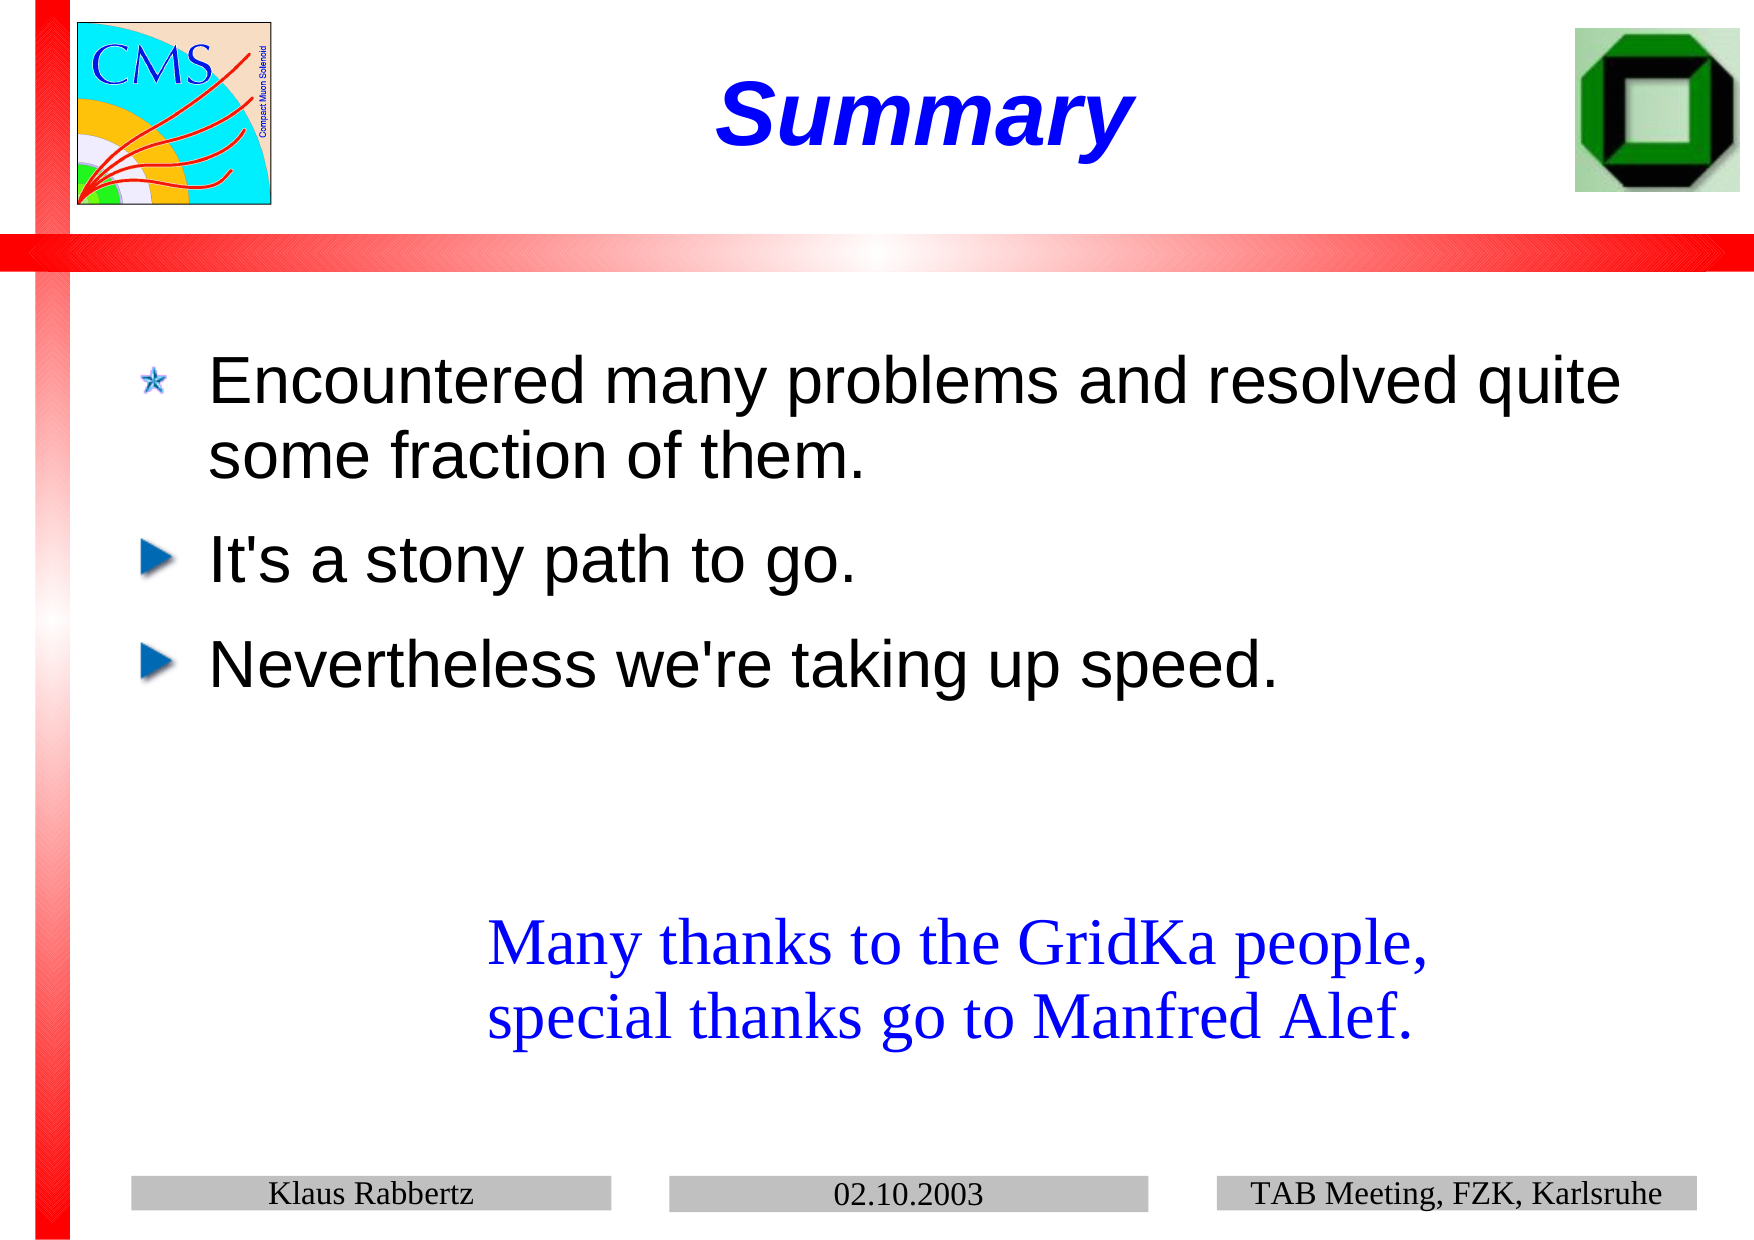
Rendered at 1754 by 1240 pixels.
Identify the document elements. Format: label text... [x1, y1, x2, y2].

list Encountered many problems and resolved quite some fraction of them. It's a stony path to go. Nevertheless we're taking up speed. [126, 343, 1719, 742]
text_box Many thanks to the GridKa people, special thanks go to Manfred Alef. [487, 904, 1429, 1053]
picture [1575, 28, 1740, 192]
title Summary [282, 10, 1566, 218]
picture [76, 21, 272, 205]
